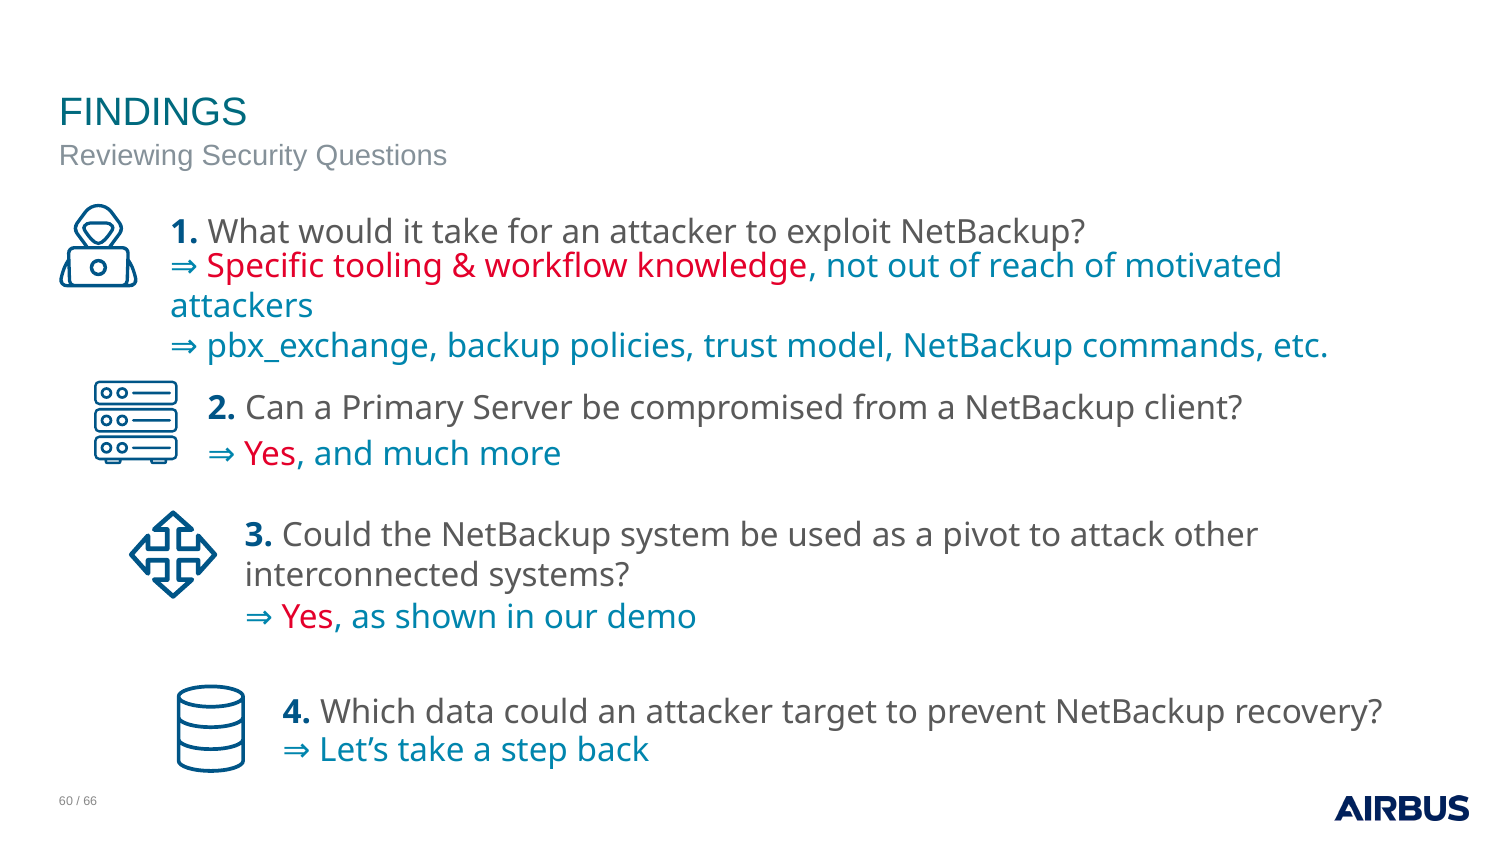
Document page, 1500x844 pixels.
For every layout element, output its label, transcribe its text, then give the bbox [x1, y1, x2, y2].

text_box [59, 203, 138, 288]
text_box [176, 684, 245, 773]
text_box [94, 380, 177, 406]
text_box 3. Could the NetBackup system be used as a pivot to attack other interconnected systems? [214, 512, 1444, 593]
text_box ⇒ Yes, and much more [177, 421, 1444, 480]
picture [1334, 795, 1469, 821]
text_box ⇒ Let’s take a step back [252, 727, 1456, 776]
text_box ⇒ Specific tooling & workflow knowledge, not out of reach of motivated attackers ⇒ pbx_exchange, backup policies, trust model, NetBackup commands, etc. [140, 244, 1431, 372]
text_box 1. What would it take for an attacker to exploit NetBackup? [140, 203, 1431, 244]
text_box [94, 435, 177, 465]
text_box ⇒ Yes, as shown in our demo [215, 594, 1444, 643]
text_box [94, 407, 177, 433]
text_box 2. Can a Primary Server be compromised from a NetBackup client? [177, 380, 1444, 421]
text_box 4. Which data could an attacker target to prevent NetBackup recovery? [252, 684, 1456, 727]
title FINDINGS Reviewing Security Questions [58, 80, 1441, 192]
